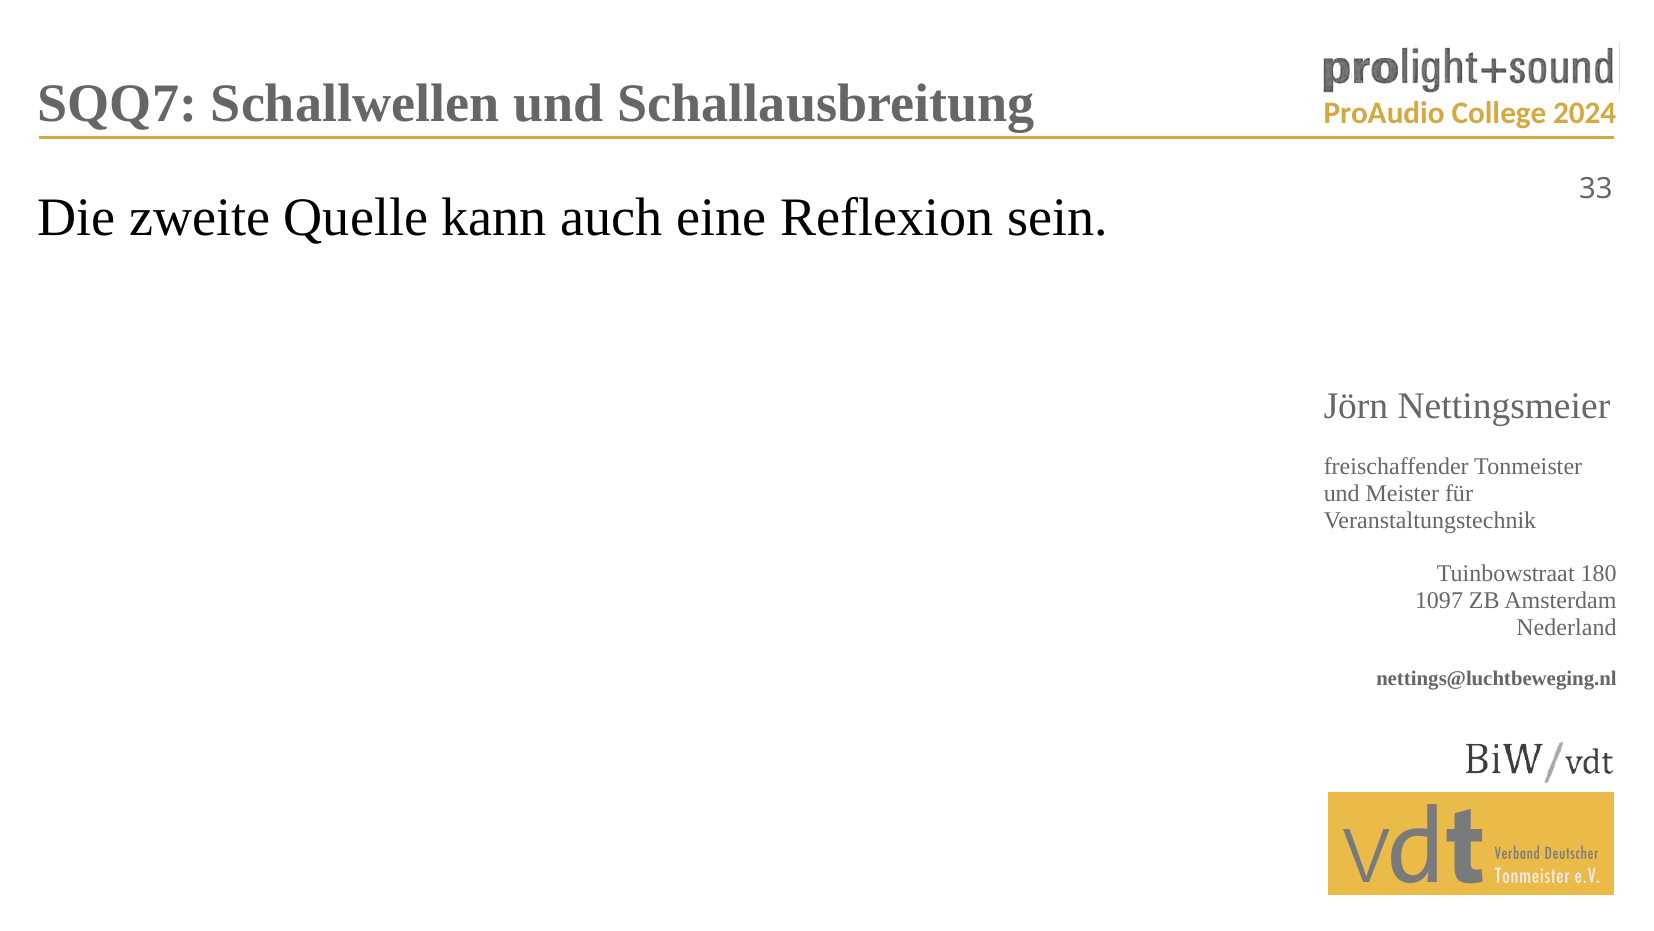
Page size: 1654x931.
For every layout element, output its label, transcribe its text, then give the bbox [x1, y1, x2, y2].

list Die zweite Quelle kann auch eine Reflexion sein. [37, 187, 1313, 913]
list Die zweite Quelle kann auch eine Reflexion sein. [1462, 738, 1619, 784]
picture [1318, 42, 1620, 93]
title SQQ7: Schallwellen und Schallausbreitung [37, 43, 1275, 164]
